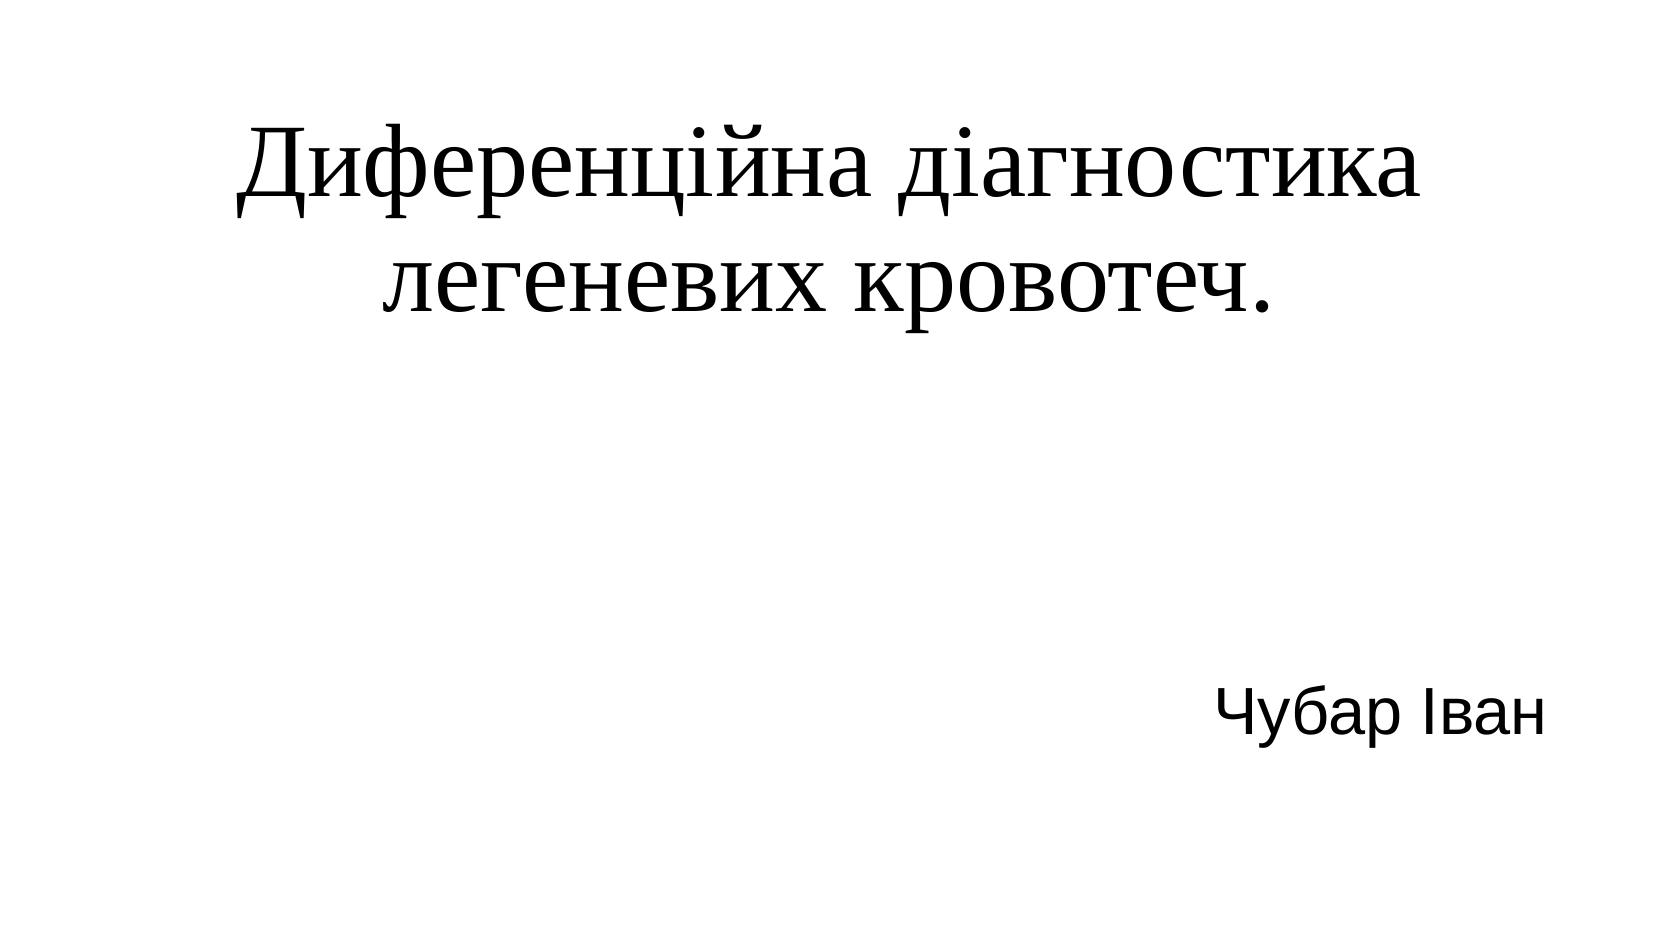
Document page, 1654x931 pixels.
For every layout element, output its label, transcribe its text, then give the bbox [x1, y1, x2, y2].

title Диференційна діагностика легеневих кровотеч. [88, 102, 1571, 217]
subtitle Чубар Іван [82, 217, 1571, 758]
